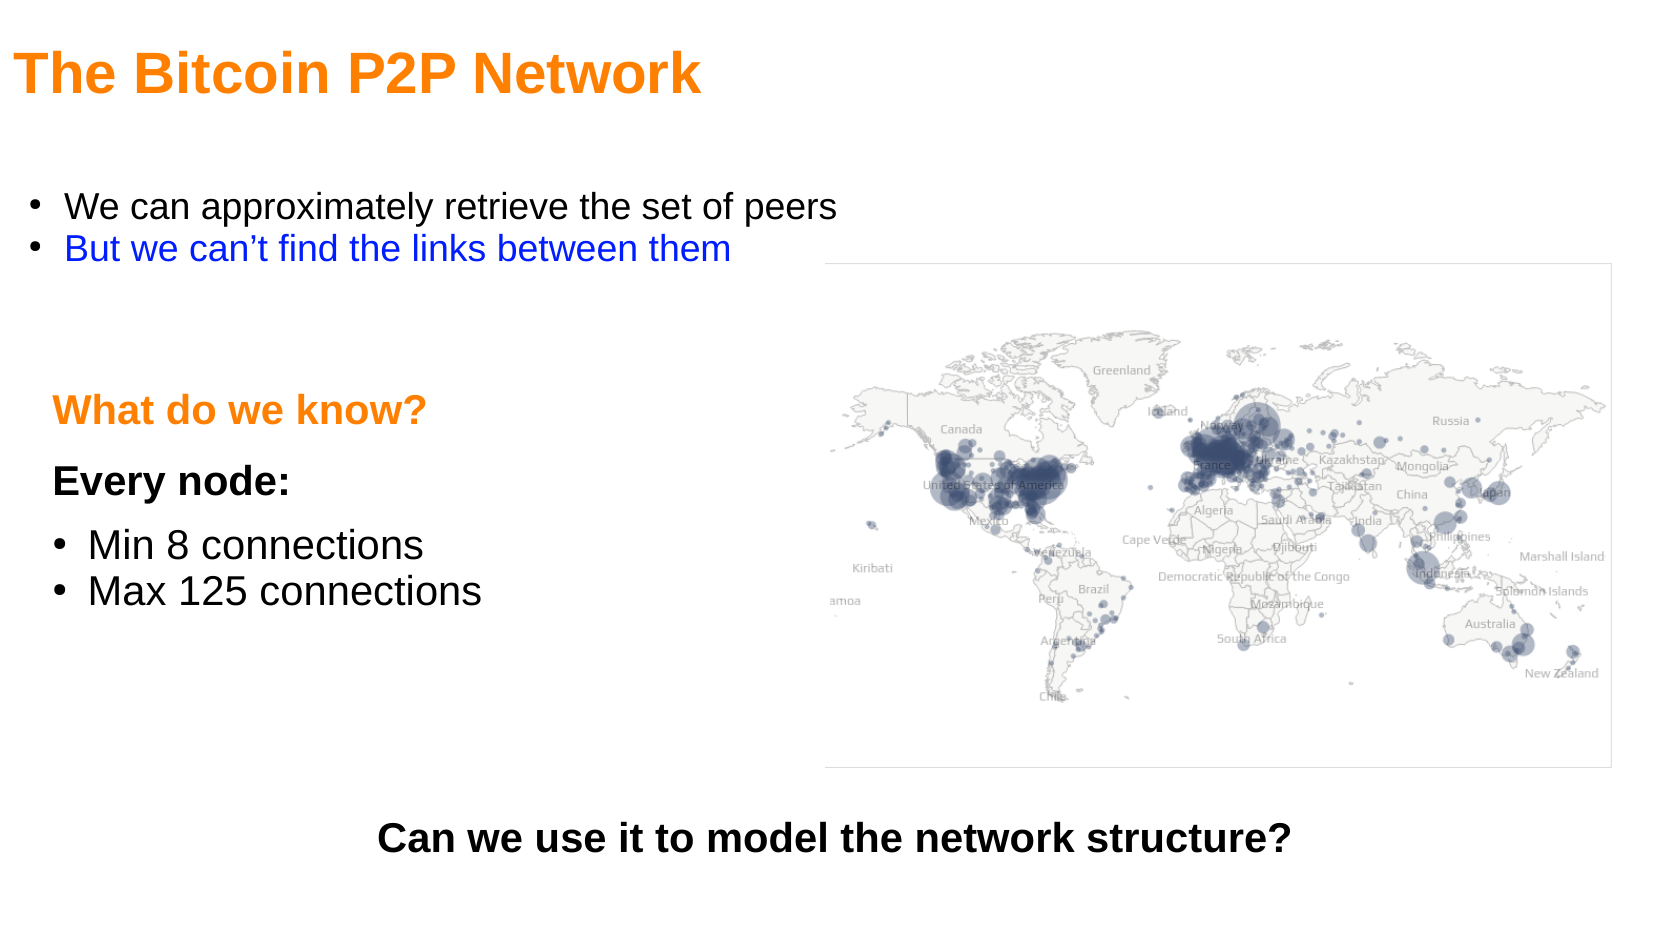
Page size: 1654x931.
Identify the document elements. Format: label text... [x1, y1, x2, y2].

text_box Can we use it to model the network structure? [328, 807, 1342, 915]
text_box What do we know? [37, 379, 1051, 450]
text_box Min 8 connections Max 125 connections [37, 559, 826, 638]
title The Bitcoin P2P Network [13, 0, 1578, 192]
picture [825, 262, 1613, 768]
text_box We can approximately retrieve the set of peers But we can’t find the links between them [13, 177, 976, 361]
text_box Every node: [37, 450, 1051, 559]
